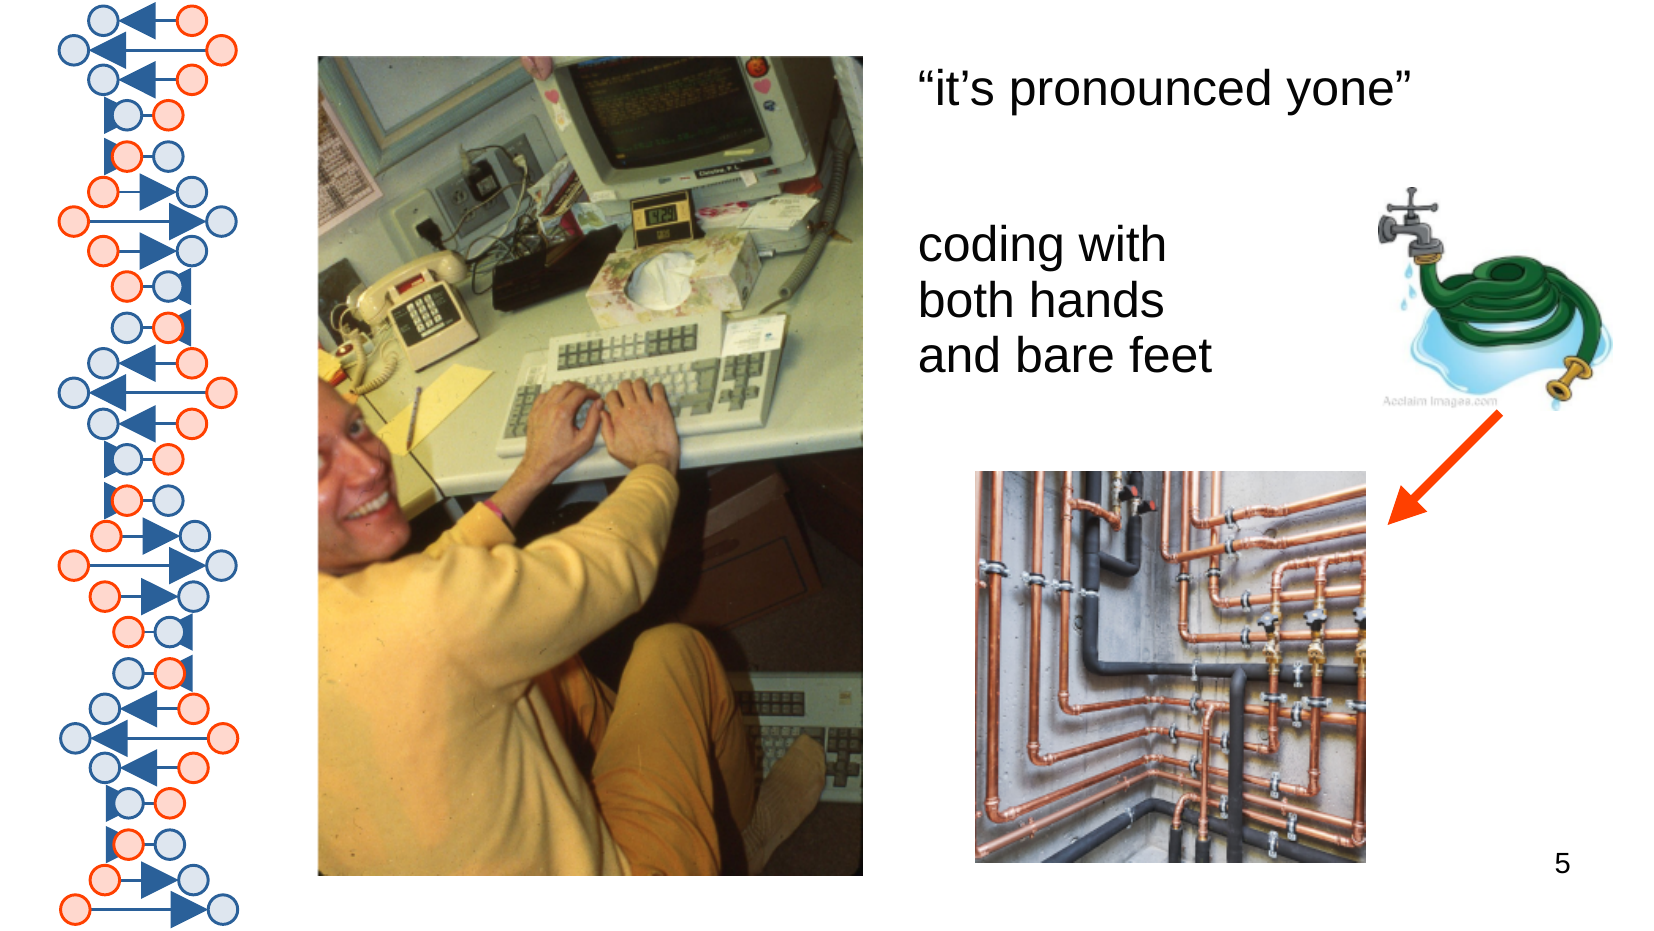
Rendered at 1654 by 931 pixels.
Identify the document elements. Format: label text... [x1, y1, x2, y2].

picture [317, 56, 863, 876]
picture [1378, 187, 1613, 411]
list “it’s pronounced yone” coding with both hands and bare feet [918, 60, 1576, 601]
picture [975, 471, 1366, 863]
